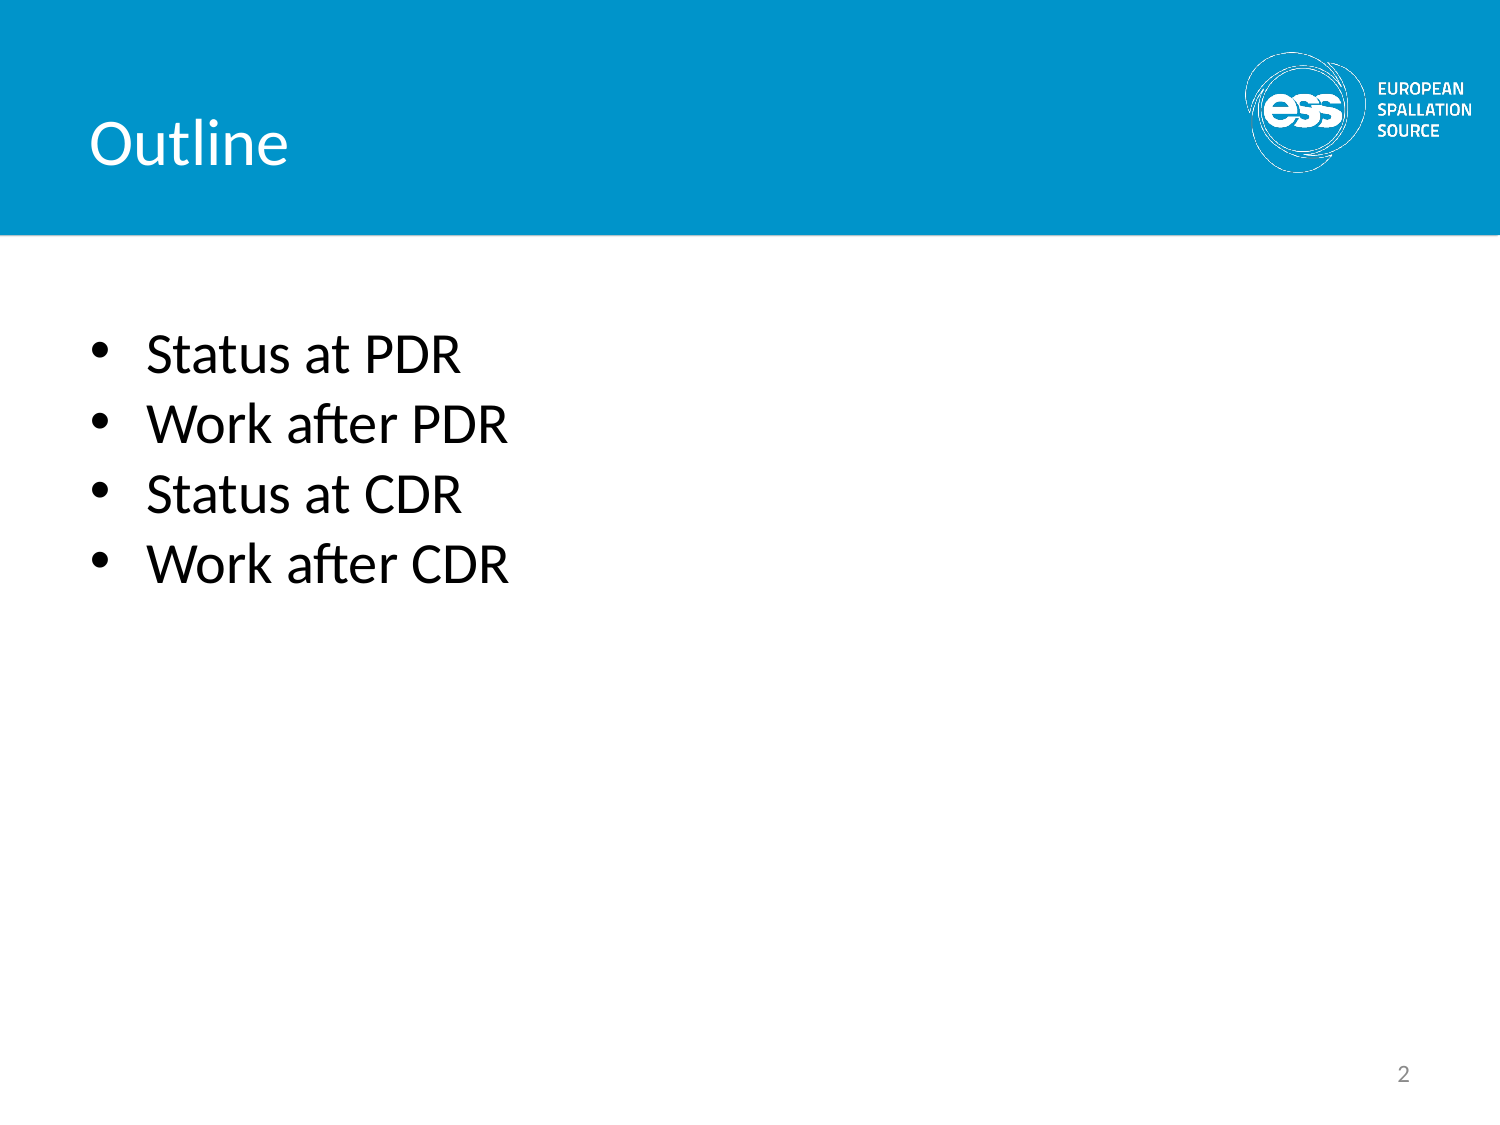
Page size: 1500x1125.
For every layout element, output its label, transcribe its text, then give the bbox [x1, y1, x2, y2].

picture [1422, 125, 1428, 134]
picture [1454, 83, 1458, 94]
picture [1409, 104, 1415, 115]
picture [1379, 83, 1385, 94]
text_box Status at PDR Work after PDR Status at CDR Work after CDR [74, 262, 1425, 1005]
picture [1436, 104, 1444, 115]
picture [1418, 104, 1423, 115]
picture [1432, 125, 1438, 136]
picture [1389, 104, 1393, 115]
picture [1443, 86, 1450, 93]
text_box Outline [75, 45, 1246, 233]
picture [1423, 83, 1430, 94]
picture [1398, 109, 1406, 115]
picture [1400, 83, 1407, 94]
picture [1264, 94, 1342, 127]
text_box <number> [1074, 1042, 1425, 1103]
